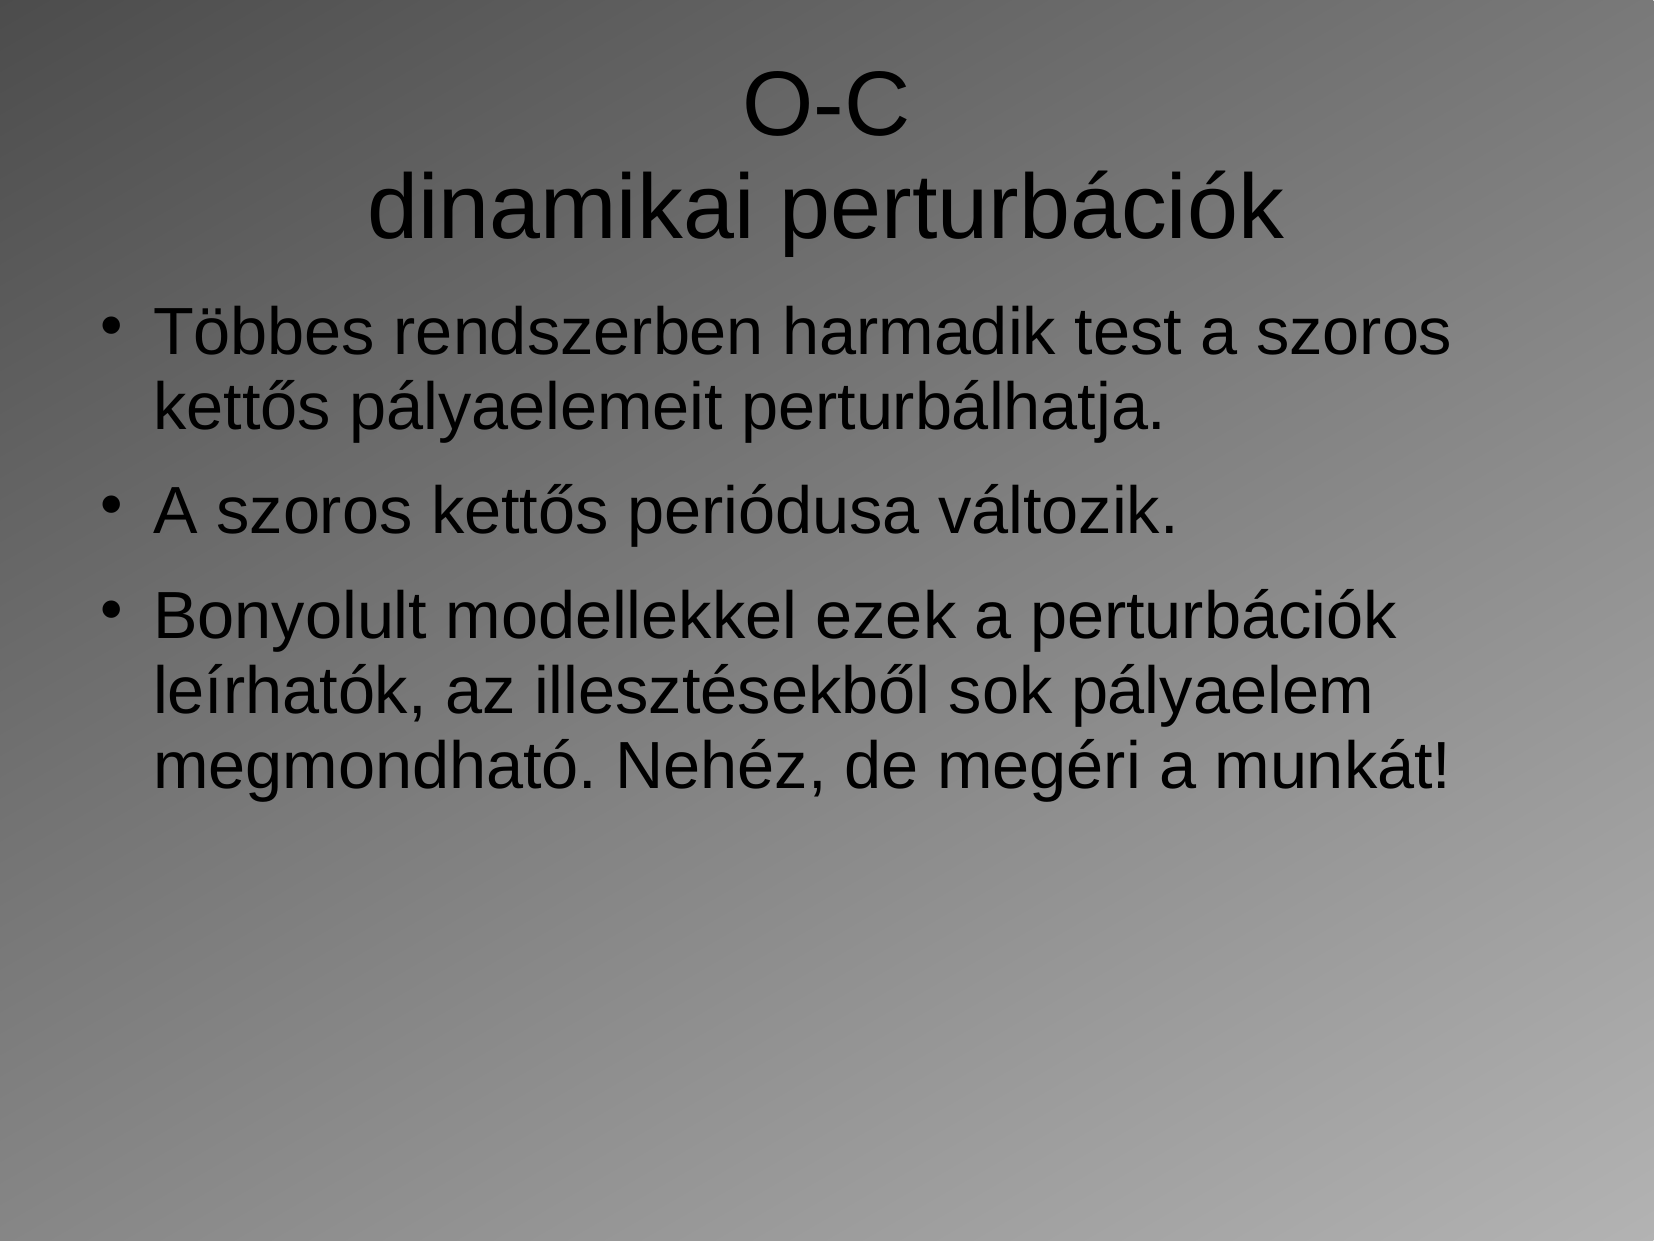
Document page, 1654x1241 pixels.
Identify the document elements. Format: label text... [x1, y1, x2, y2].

title O-C dinamikai perturbációk [82, 49, 1571, 257]
list Többes rendszerben harmadik test a szoros kettős pályaelemeit perturbálhatja. A szoros kettős periódusa változik. Bonyolult modellekkel ezek a perturbációk leírhatók, az illesztésekből sok pályaelem megmondható. Nehéz, de megéri a munkát! [82, 290, 1571, 1010]
